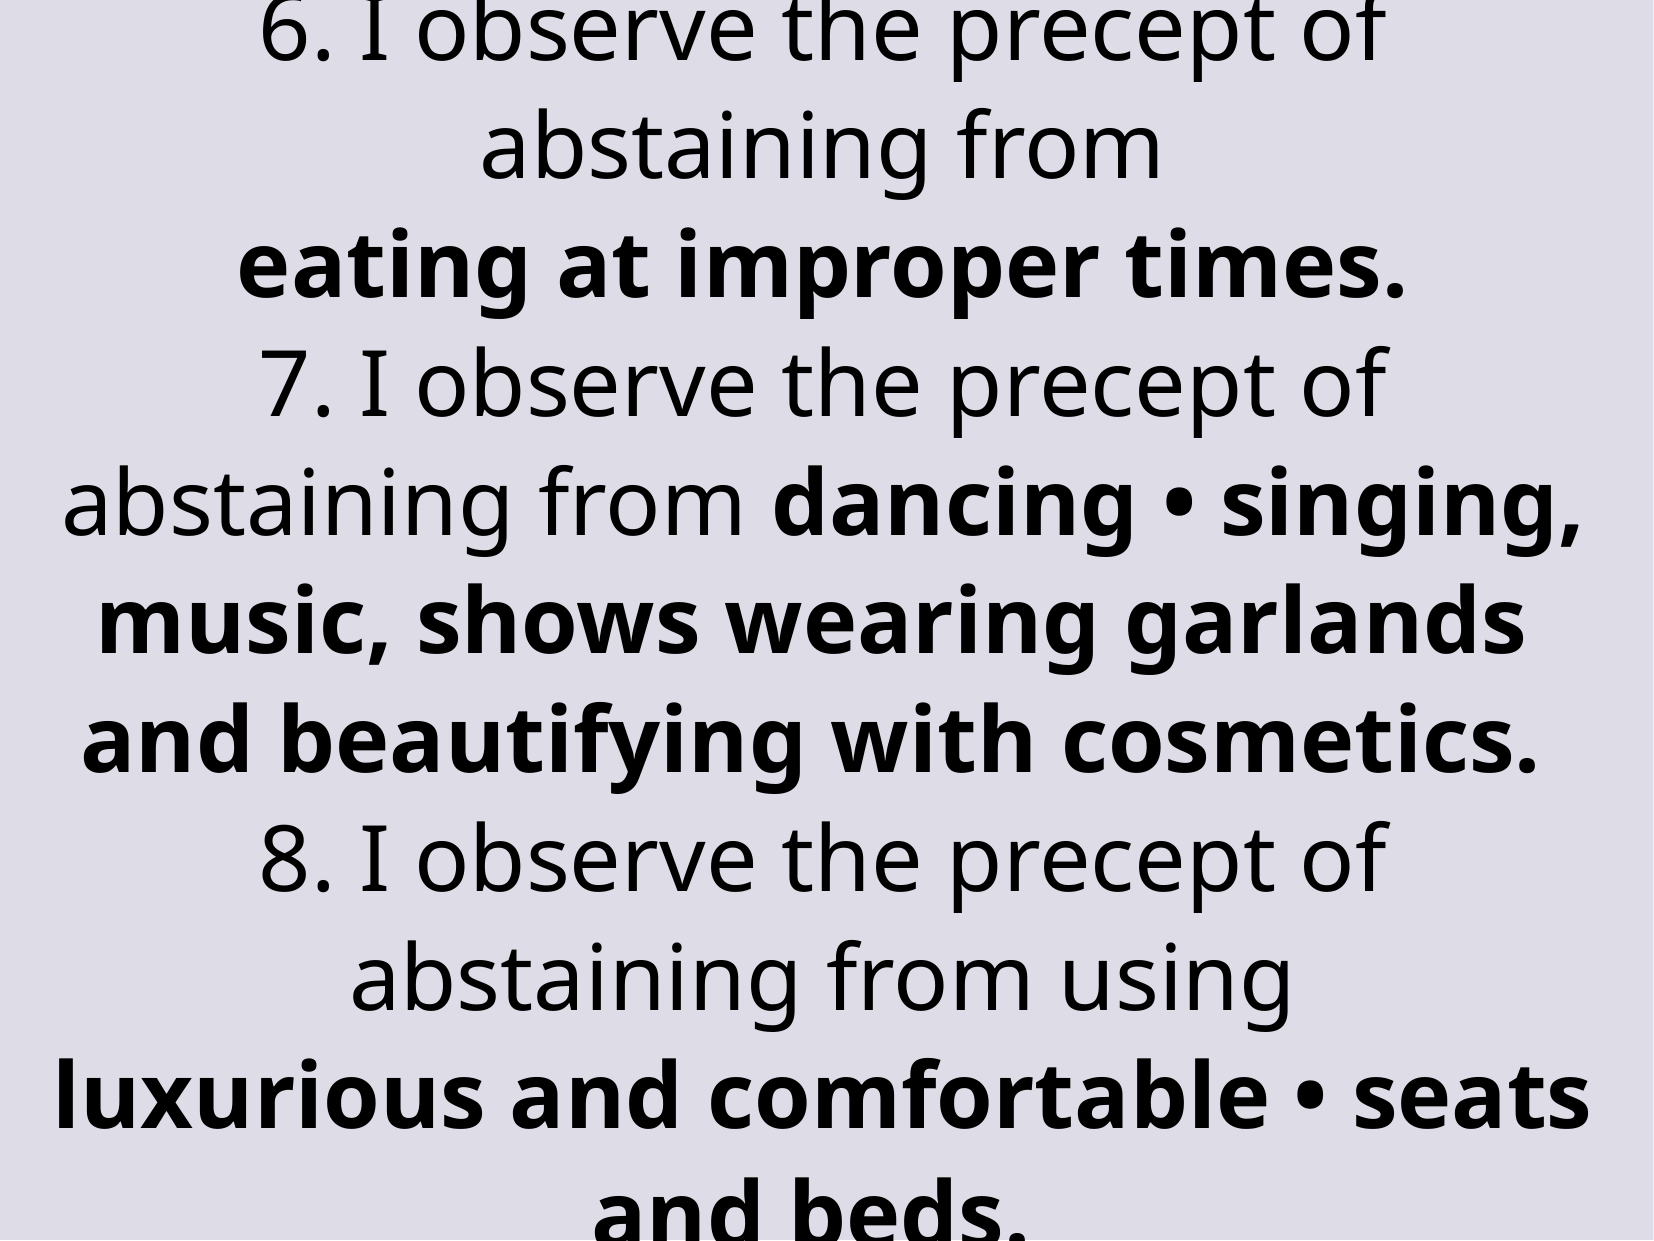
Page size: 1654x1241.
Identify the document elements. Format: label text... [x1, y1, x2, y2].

subtitle 6. I observe the precept of abstaining from eating at improper times. 7. I observe the precept of abstaining from dancing • singing, music, shows wearing garlands and beautifying with cosmetics. 8. I observe the precept of abstaining from using luxurious and comfortable • seats and beds. [0, 0, 1651, 1241]
